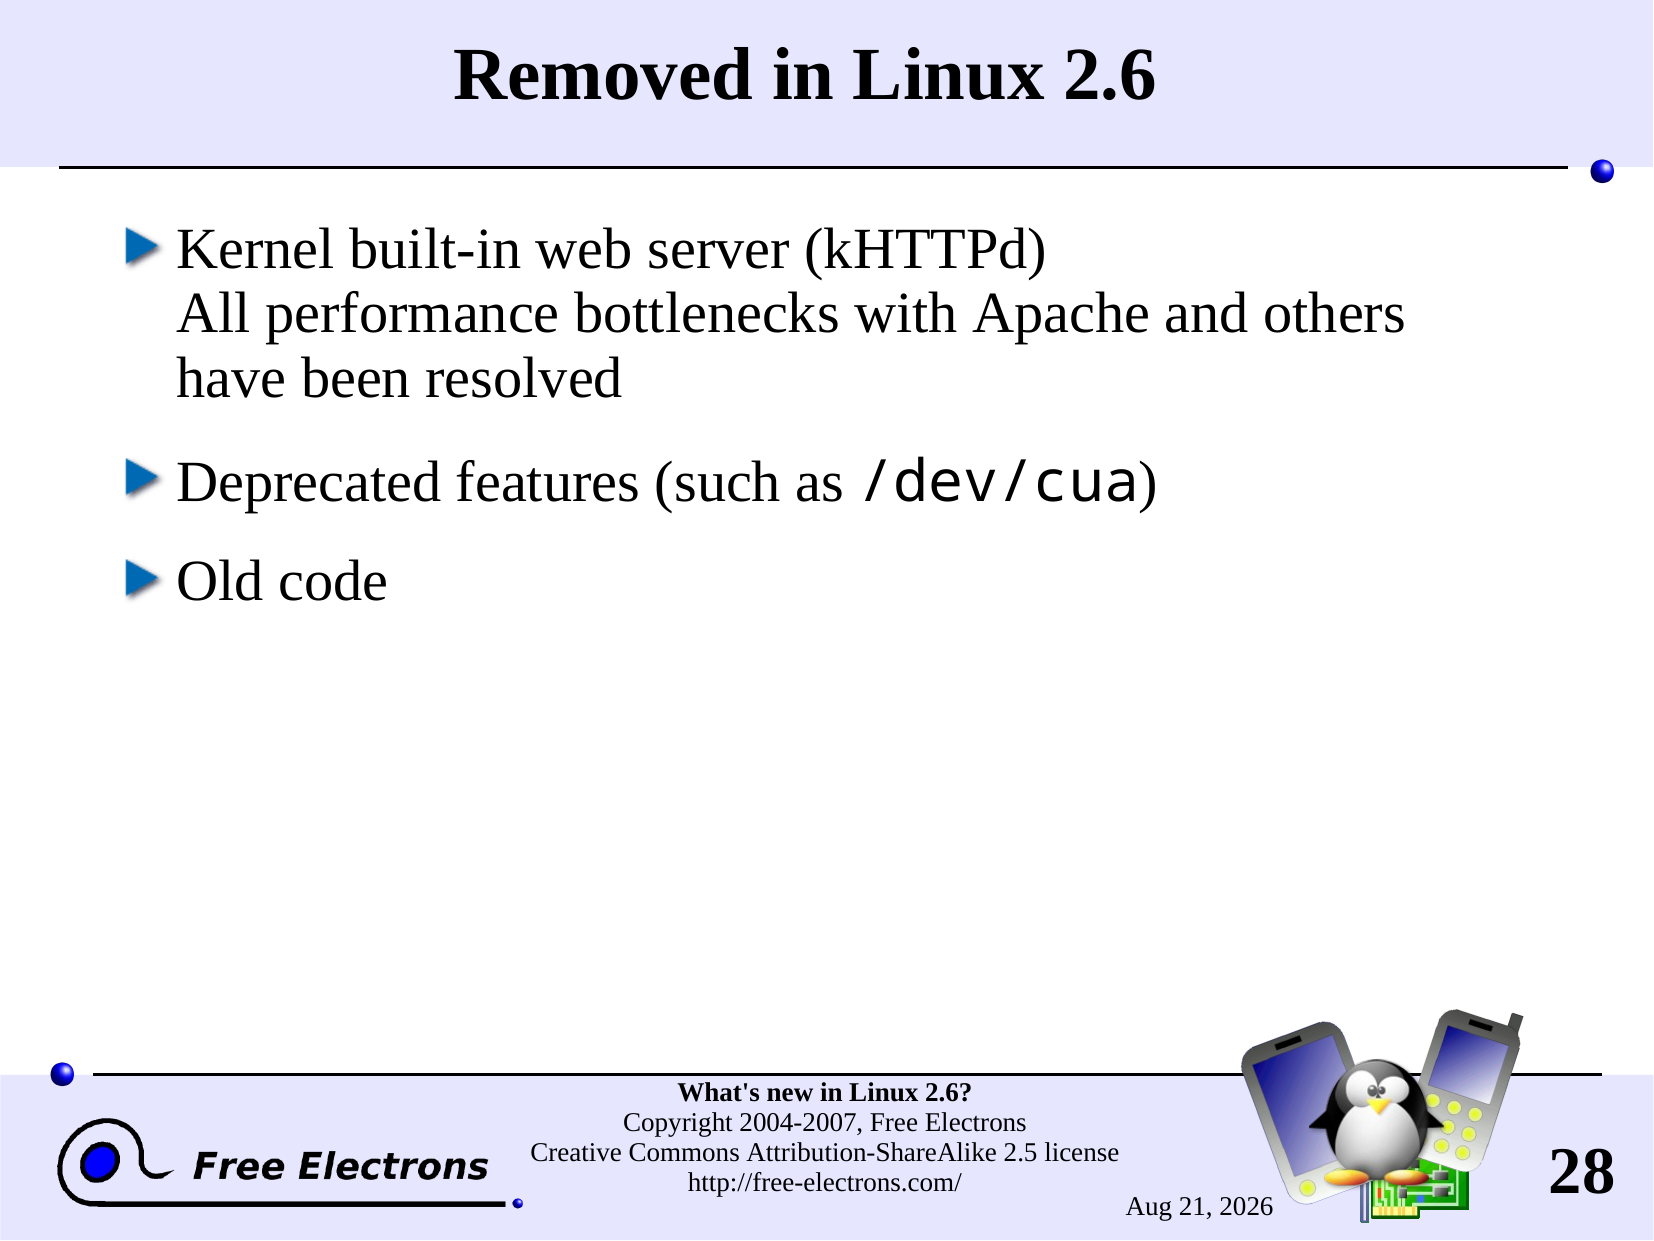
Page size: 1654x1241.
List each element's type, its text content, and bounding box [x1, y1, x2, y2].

list Kernel built-in web server (kHTTPd) All performance bottlenecks with Apache and others have been resolved Deprecated features (such as /dev/cua) Old code [105, 216, 1518, 1066]
title Removed in Linux 2.6 [60, 25, 1551, 124]
picture [1231, 1007, 1538, 1241]
picture [50, 1107, 527, 1216]
